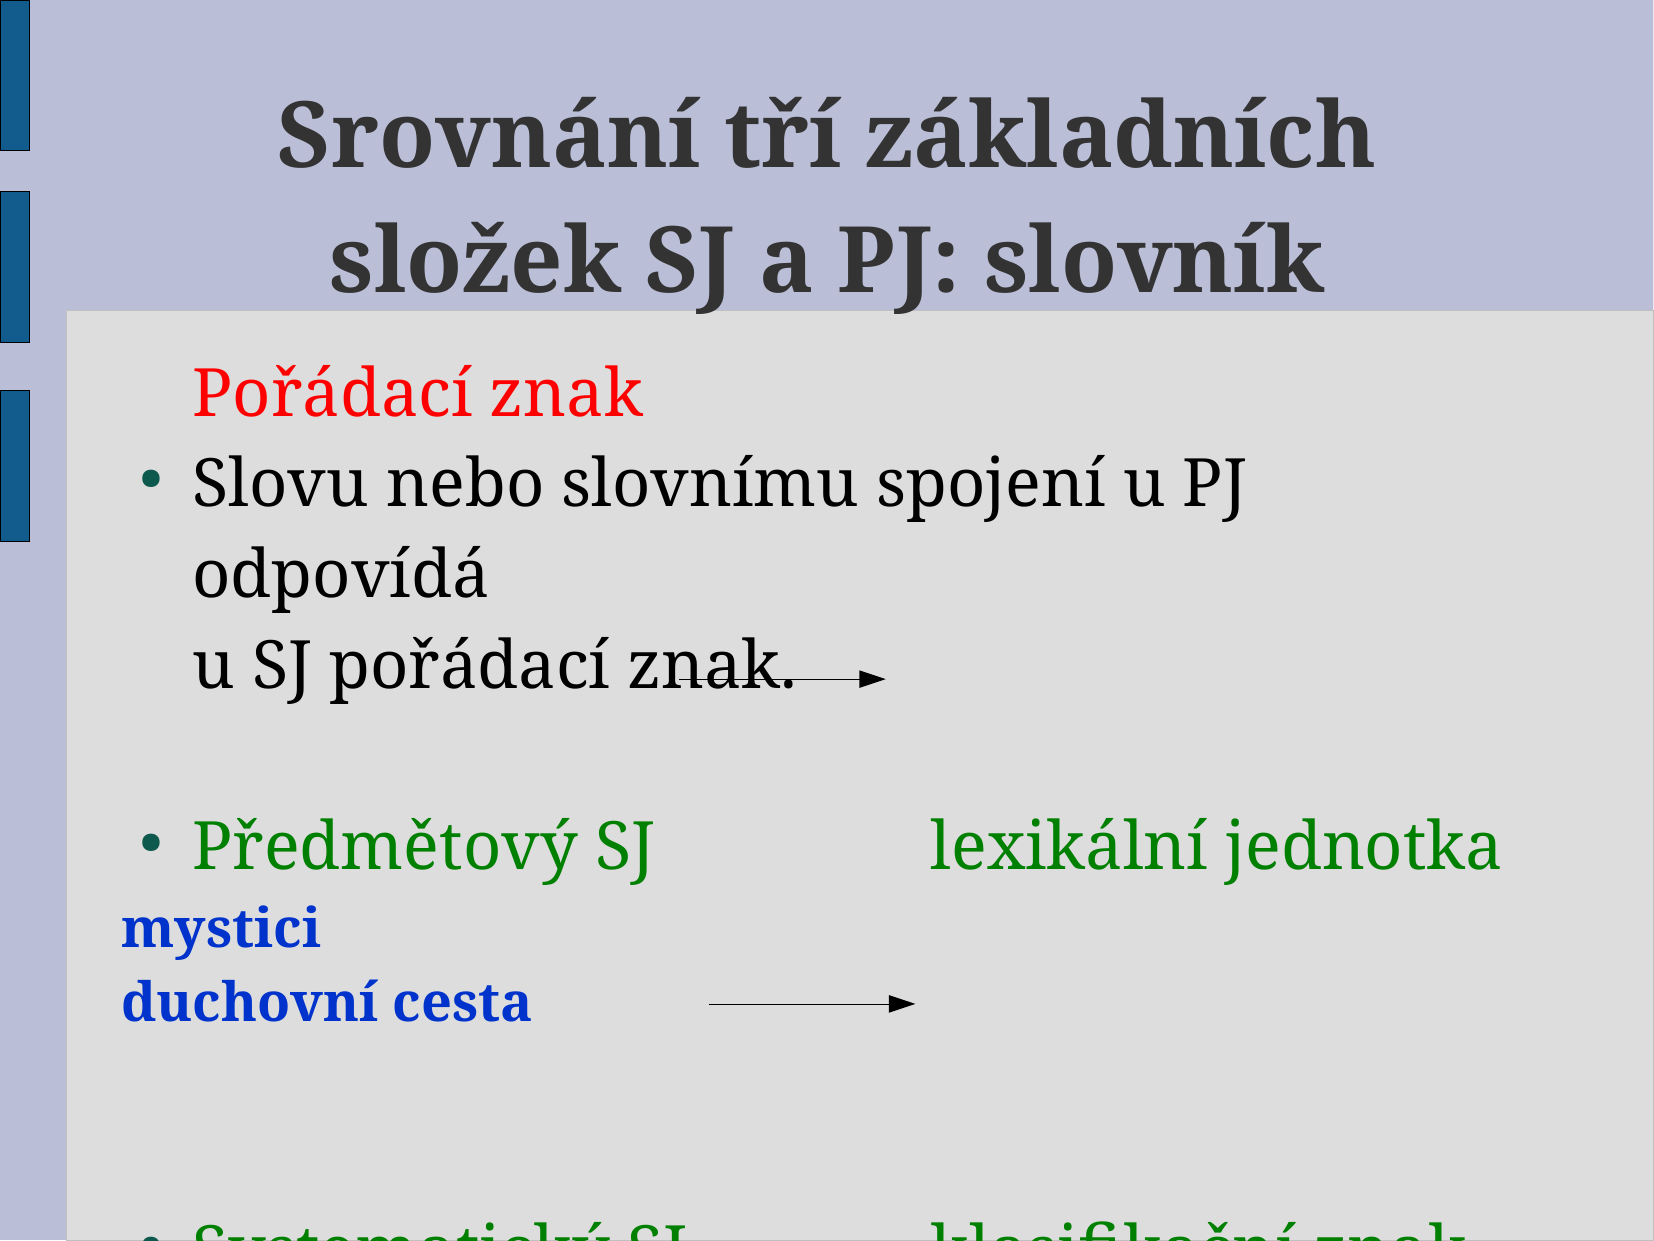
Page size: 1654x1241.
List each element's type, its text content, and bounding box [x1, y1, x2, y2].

list Pořádací znak Slovu nebo slovnímu spojení u PJ odpovídá u SJ pořádací znak. Předmětový SJ lexikální jednotka mystici duchovní cesta Systematický SJ klasifikační znak 2-587-051 2-584.5 [121, 344, 1534, 1185]
title Srovnání tří základních složek SJ a PJ: slovník [121, 90, 1534, 299]
